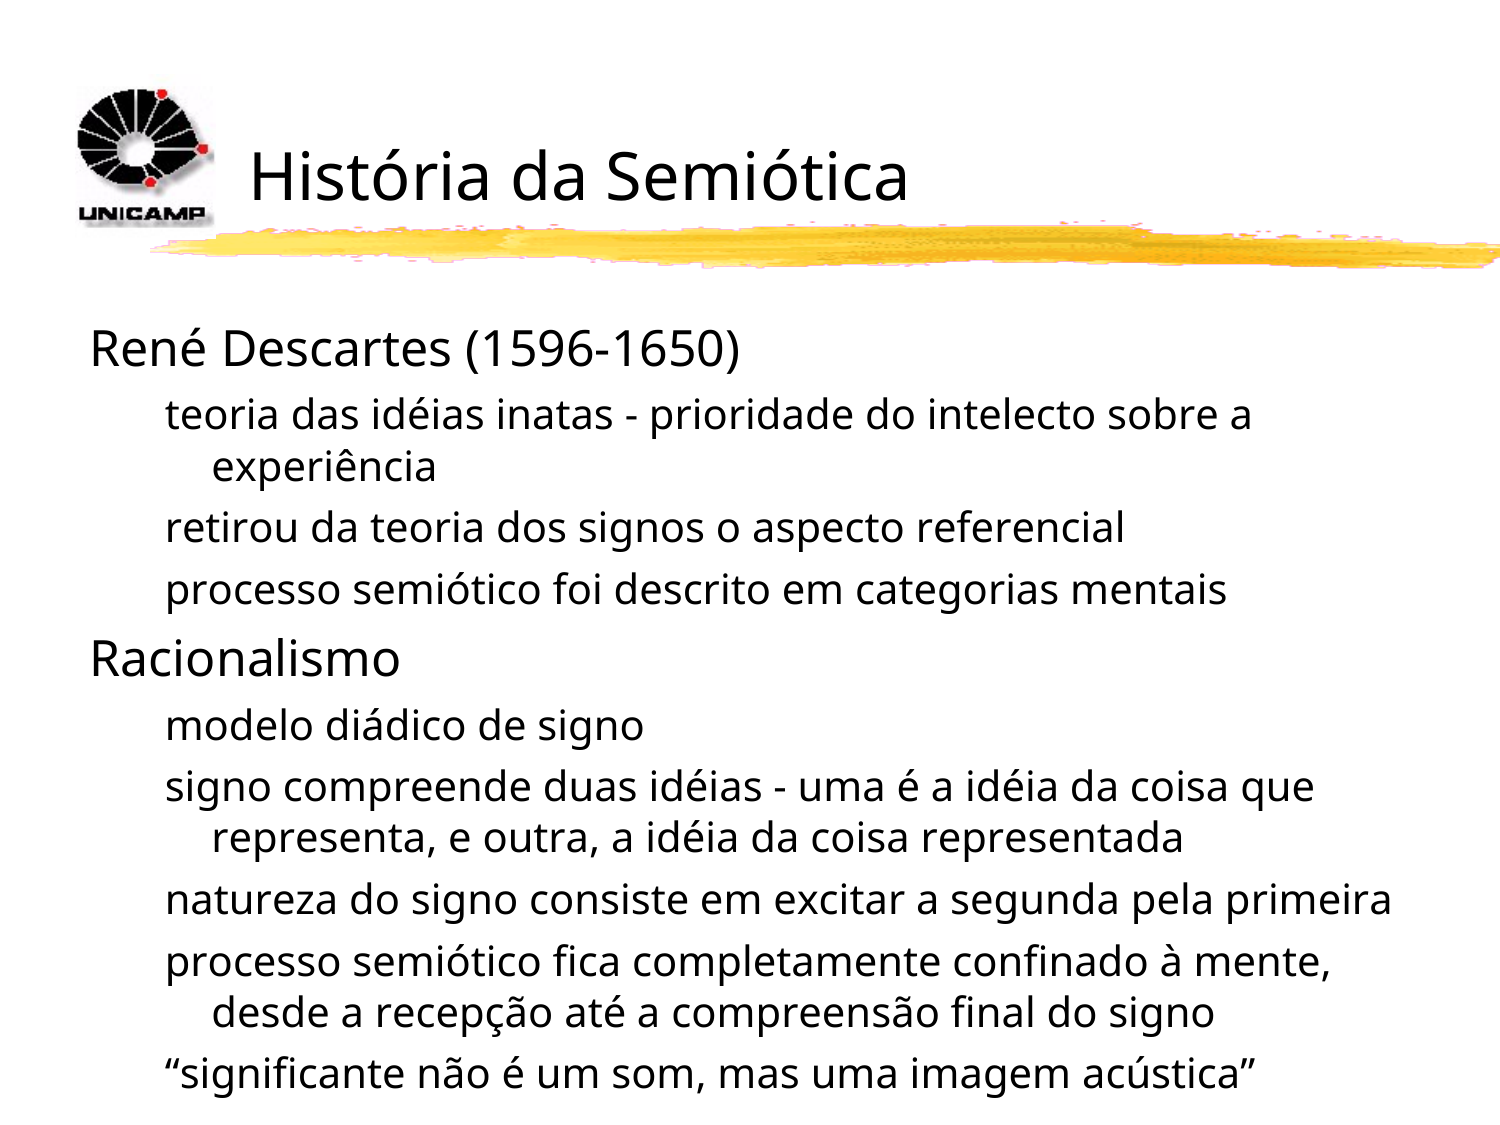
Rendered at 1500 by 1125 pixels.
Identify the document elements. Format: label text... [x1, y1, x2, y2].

title História da Semiótica [233, 37, 1434, 225]
picture [75, 74, 1500, 279]
list René Descartes (1596-1650) teoria das idéias inatas - prioridade do intelecto sobre a experiência retirou da teoria dos signos o aspecto referencial processo semiótico foi descrito em categorias mentais Racionalismo modelo diádico de signo signo compreende duas idéias - uma é a idéia da coisa que representa, e outra, a idéia da coisa representada natureza do signo consiste em excitar a segunda pela primeira processo semiótico fica completamente confinado à mente, desde a recepção até a compreensão final do signo “significante não é um som, mas uma imagem acústica” [74, 309, 1417, 1024]
